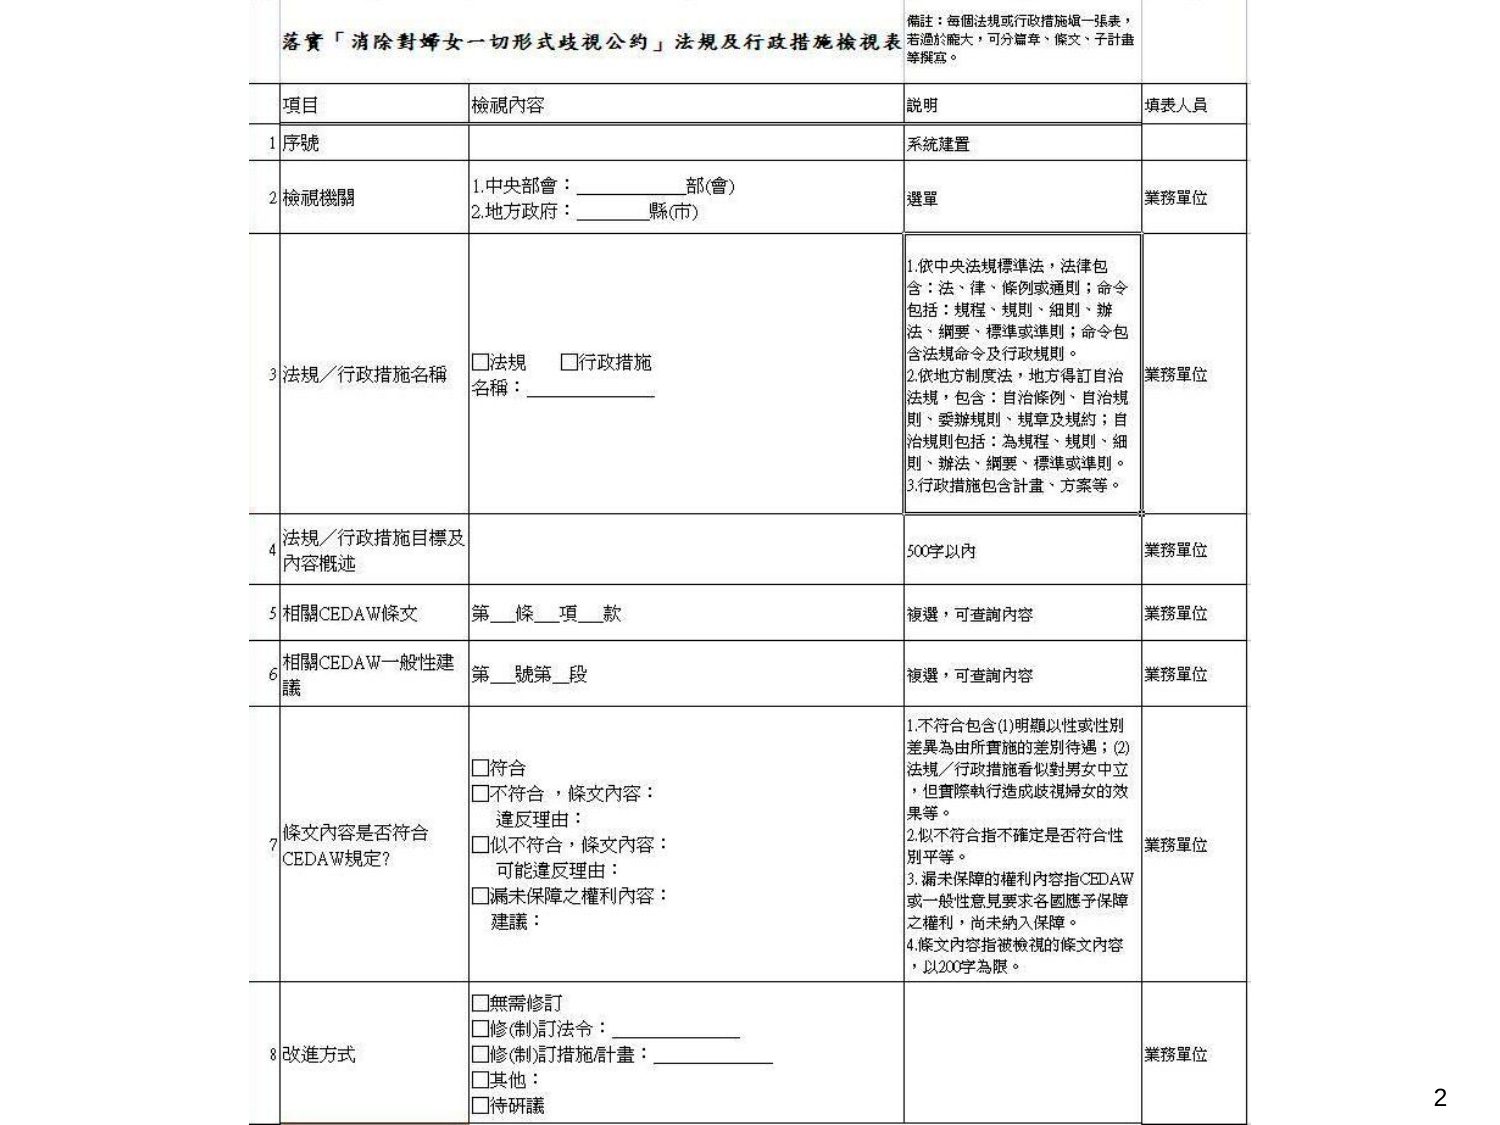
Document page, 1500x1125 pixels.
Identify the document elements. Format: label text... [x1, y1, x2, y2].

text_box <編號> [1251, 1069, 1463, 1123]
picture [249, 0, 1251, 1125]
